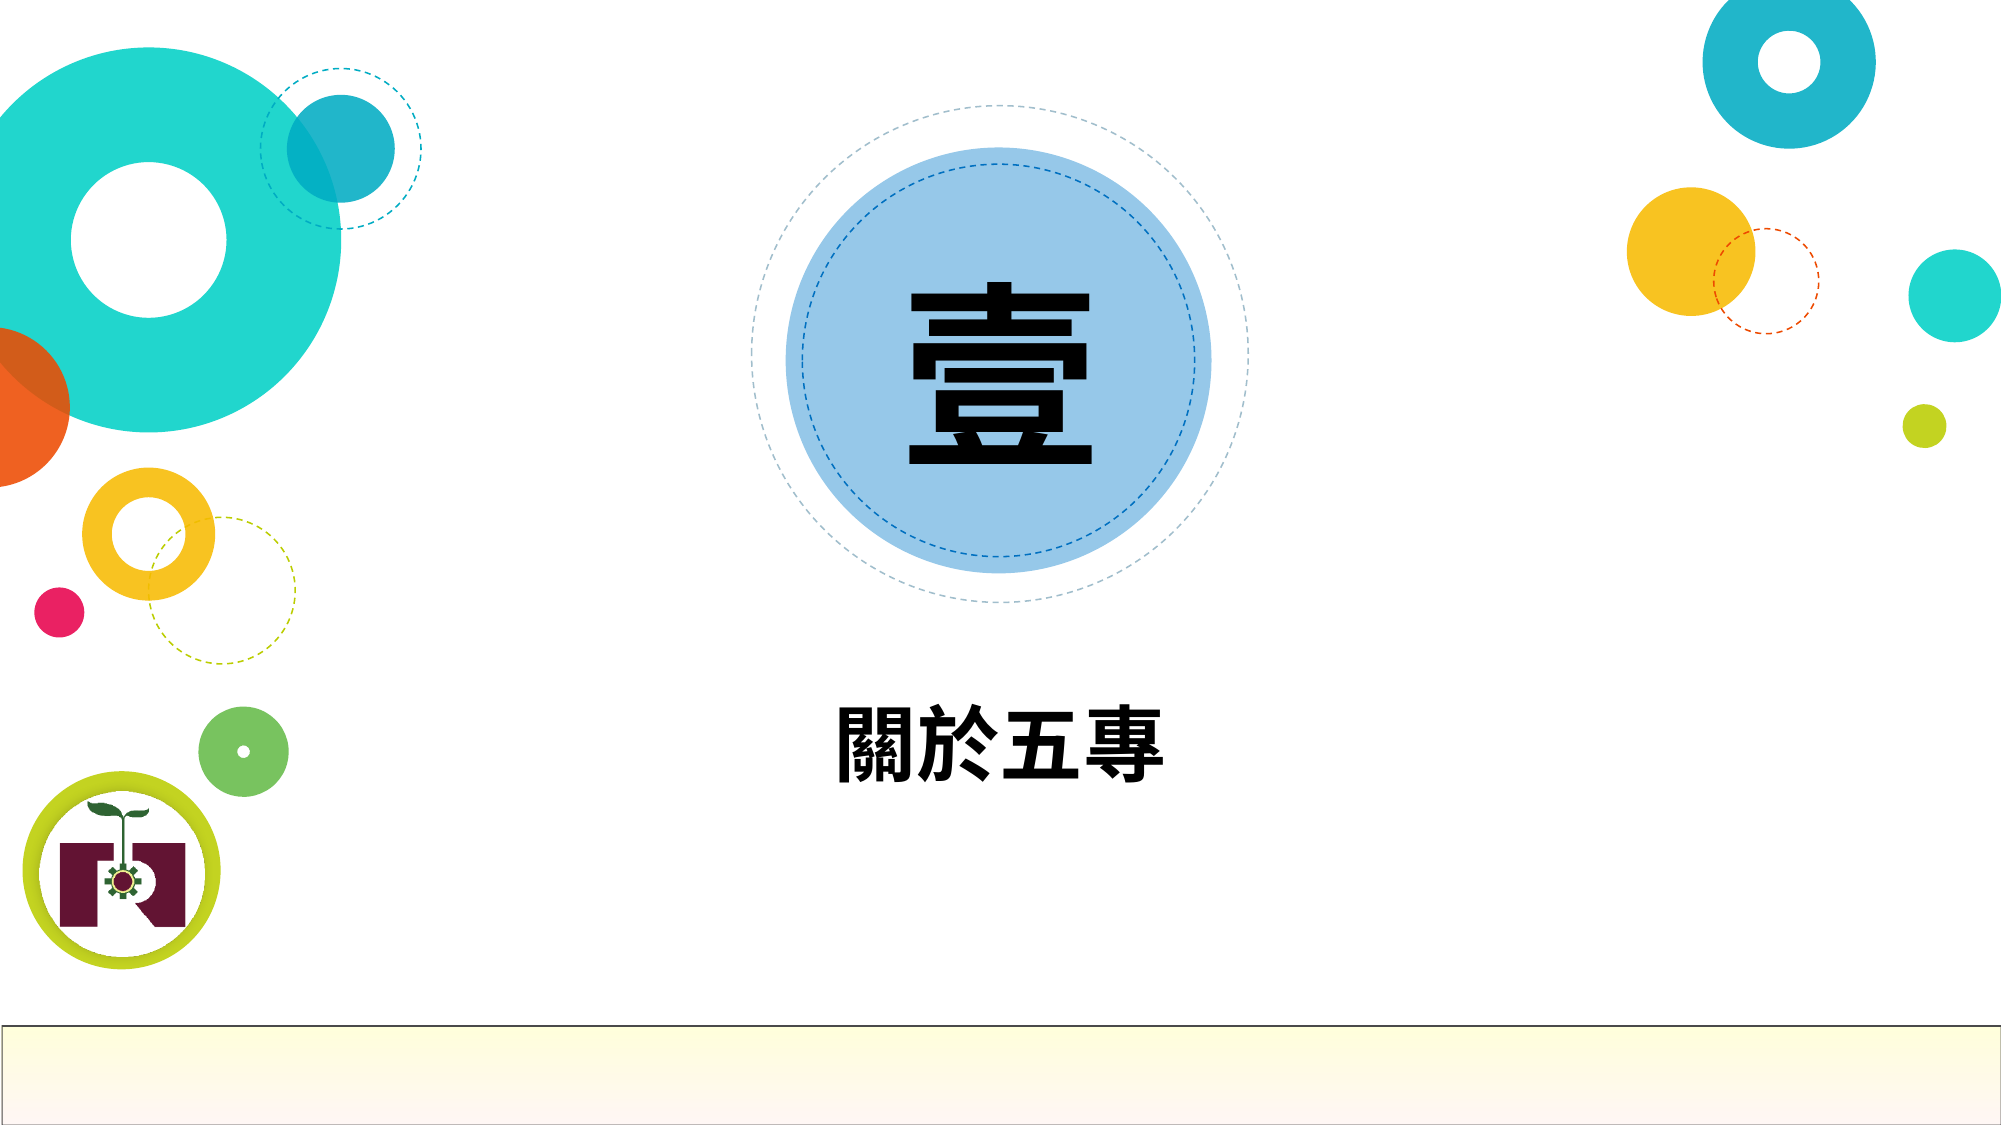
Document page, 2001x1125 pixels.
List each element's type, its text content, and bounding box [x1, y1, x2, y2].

text_box 壹 [756, 180, 1245, 508]
text_box [845, 508, 1153, 574]
text_box 關於五專 [429, 677, 1571, 907]
picture [39, 791, 205, 957]
text_box [885, 147, 1112, 180]
